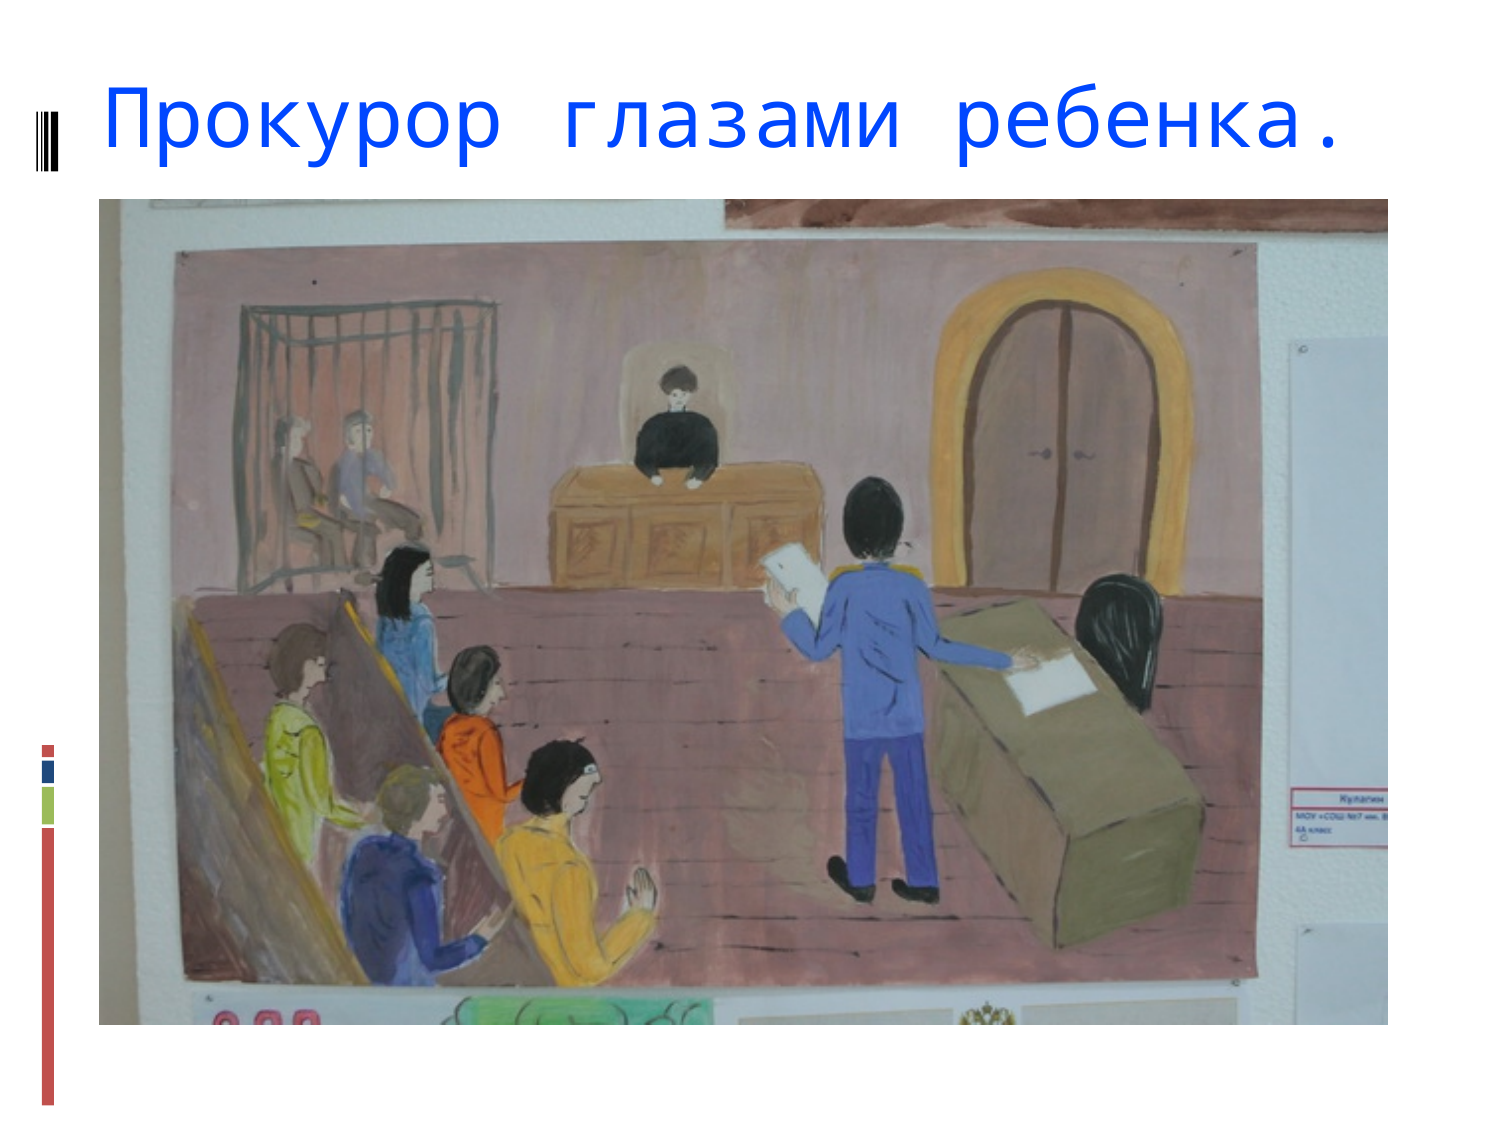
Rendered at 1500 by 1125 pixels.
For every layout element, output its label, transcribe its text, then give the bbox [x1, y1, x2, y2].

title Прокурор глазами ребенка. [88, 56, 1425, 207]
picture [99, 199, 1388, 1025]
